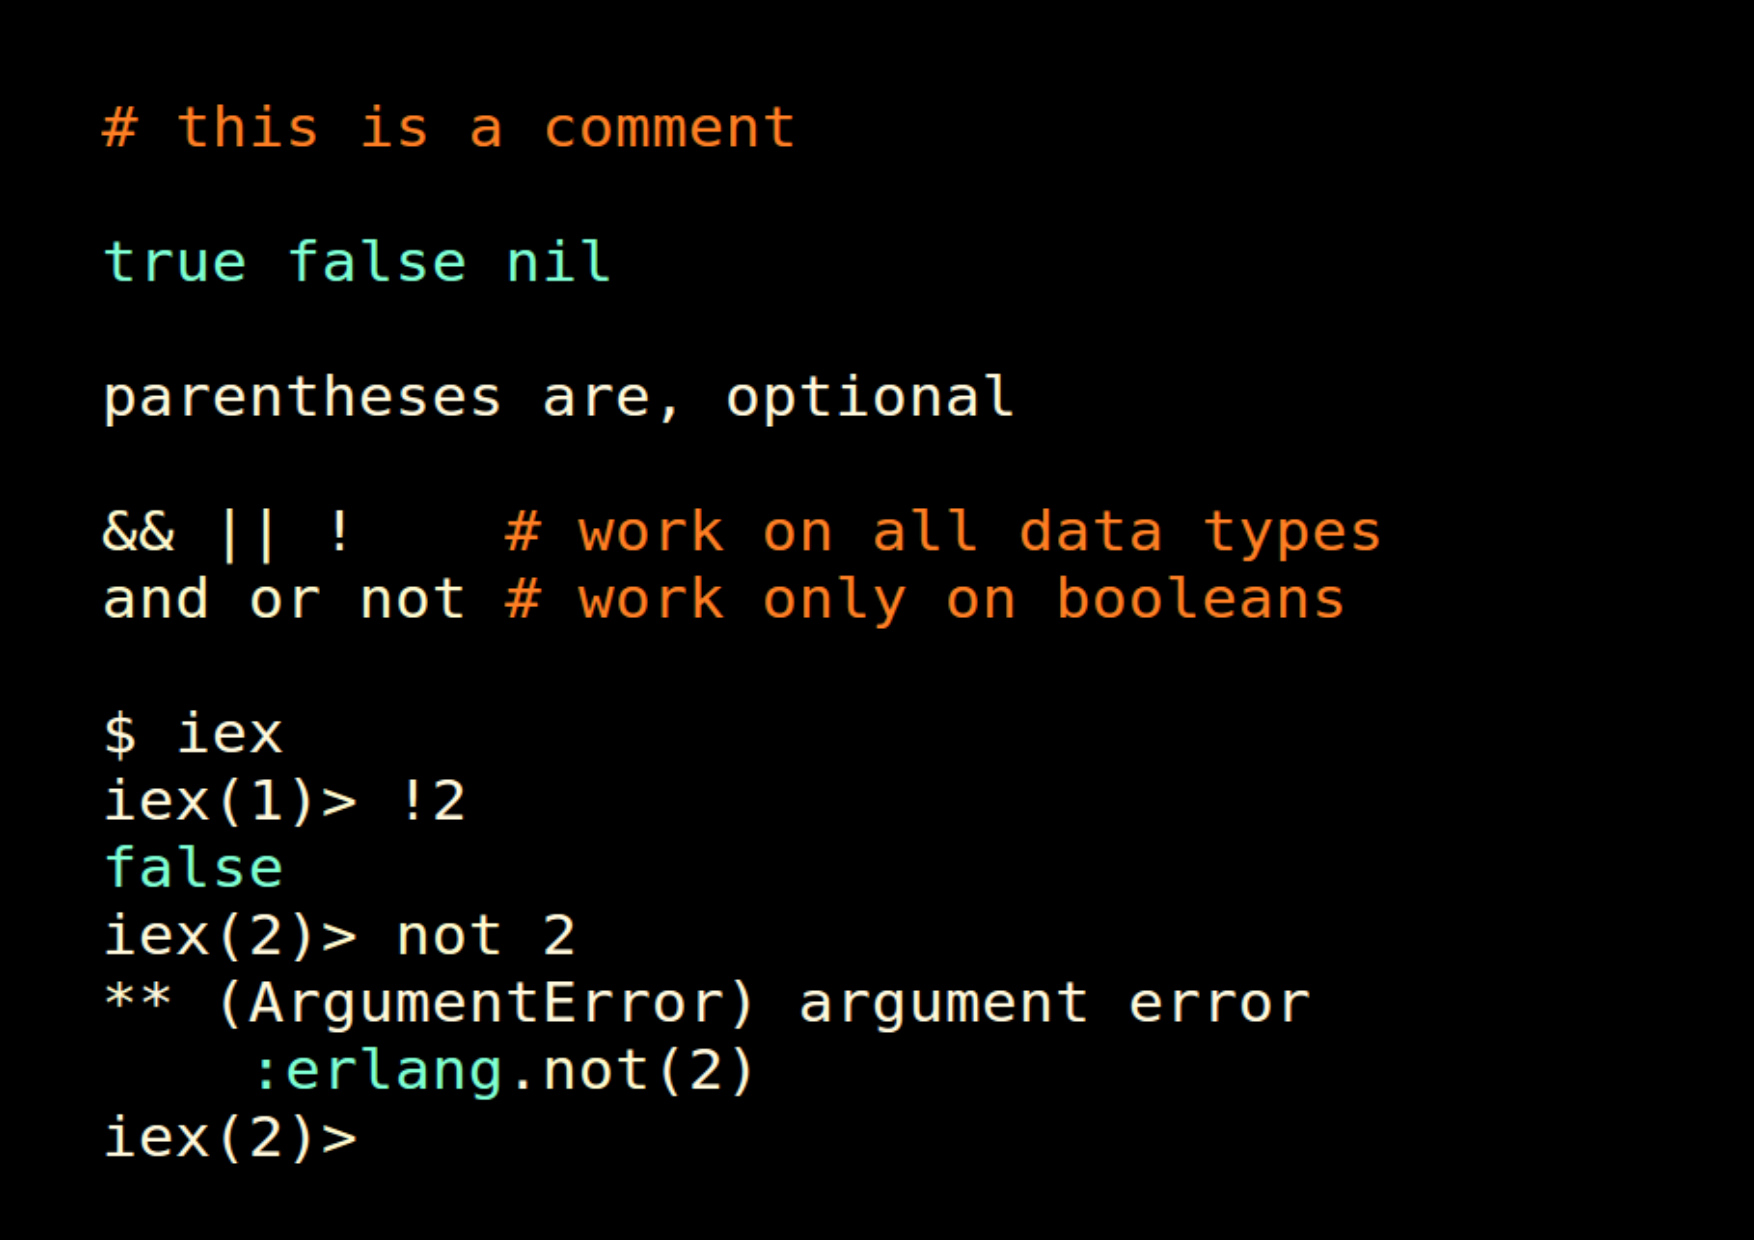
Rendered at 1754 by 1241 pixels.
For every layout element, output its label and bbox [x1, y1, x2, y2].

picture [100, 94, 1742, 1202]
